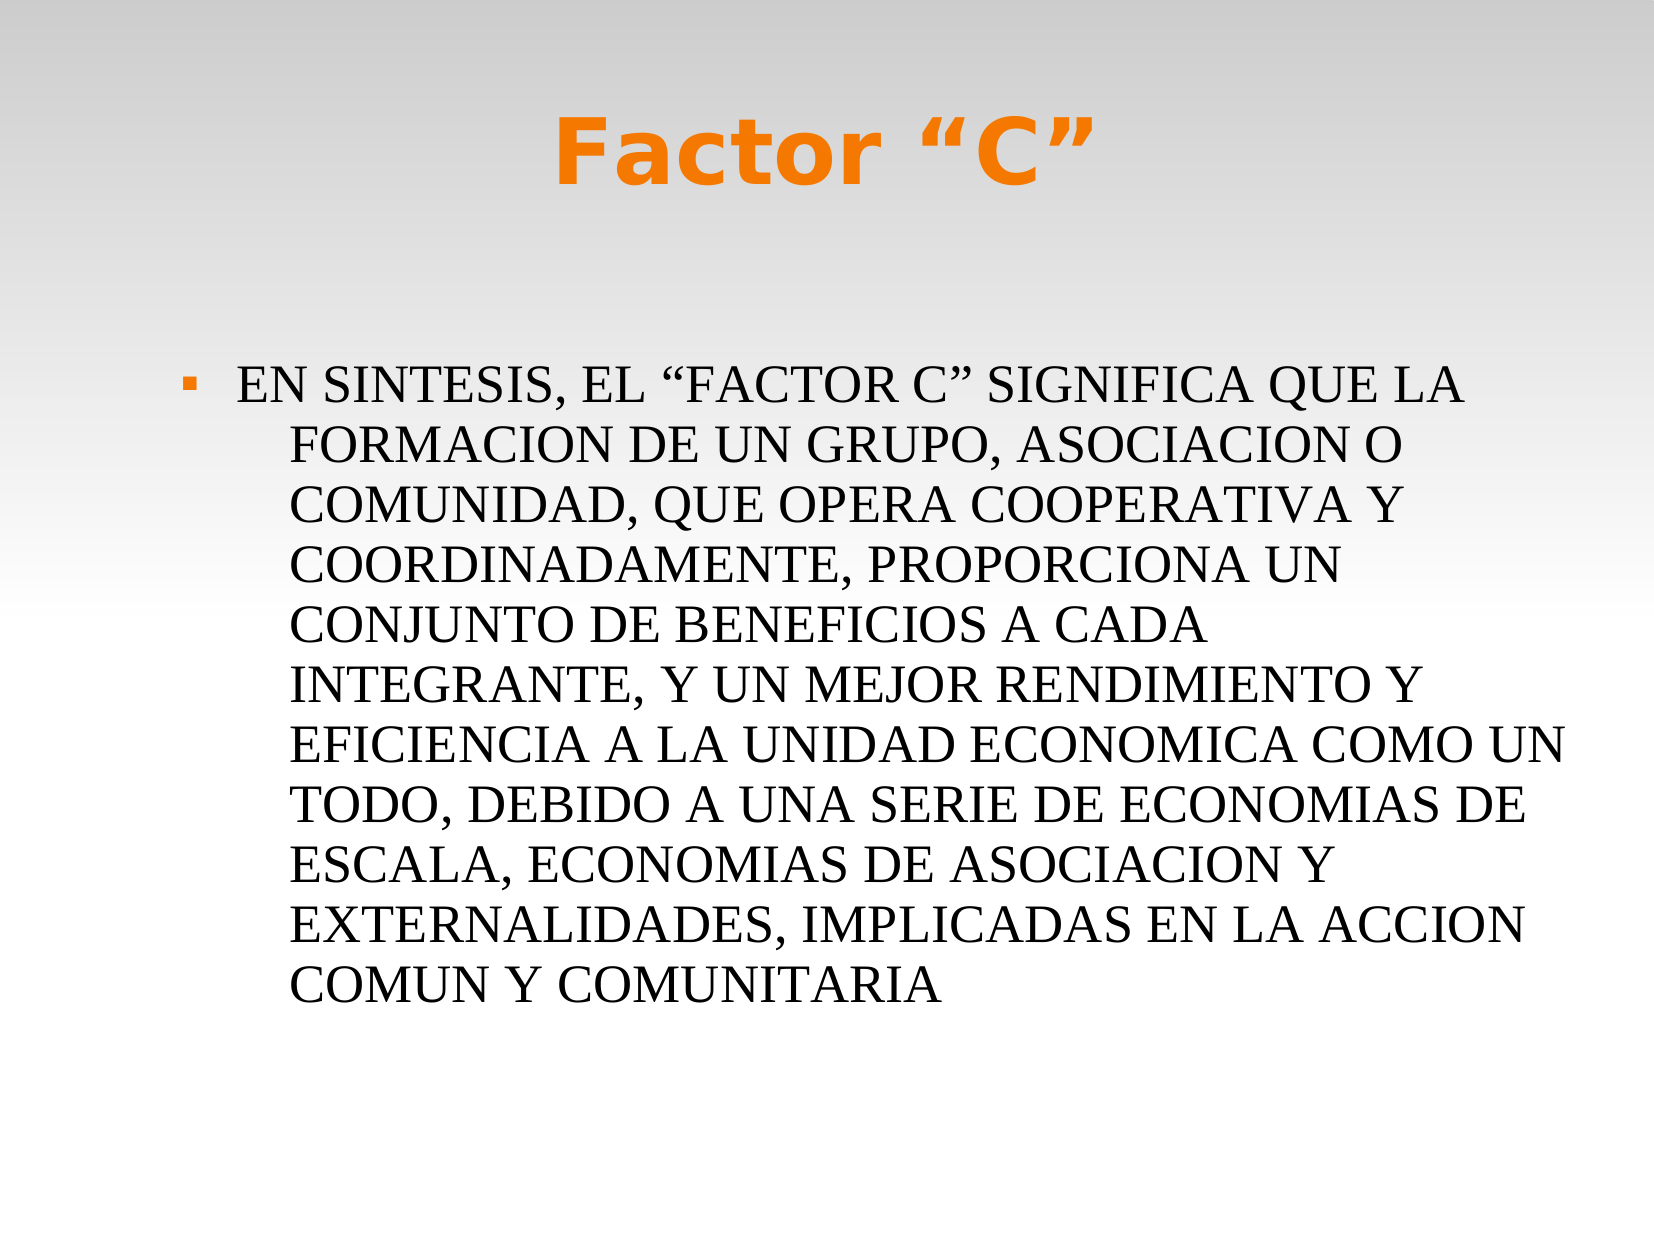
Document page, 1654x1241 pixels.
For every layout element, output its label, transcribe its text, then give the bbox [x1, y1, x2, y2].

list EN SINTESIS, EL “FACTOR C” SIGNIFICA QUE LA FORMACION DE UN GRUPO, ASOCIACION O COMUNIDAD, QUE OPERA COOPERATIVA Y COORDINADAMENTE, PROPORCIONA UN CONJUNTO DE BENEFICIOS A CADA INTEGRANTE, Y UN MEJOR RENDIMIENTO Y EFICIENCIA A LA UNIDAD ECONOMICA COMO UN TODO, DEBIDO A UNA SERIE DE ECONOMIAS DE ESCALA, ECONOMIAS DE ASOCIACION Y EXTERNALIDADES, IMPLICADAS EN LA ACCION COMUN Y COMUNITARIA [147, 354, 1571, 1241]
title Factor “C” [82, 49, 1571, 257]
